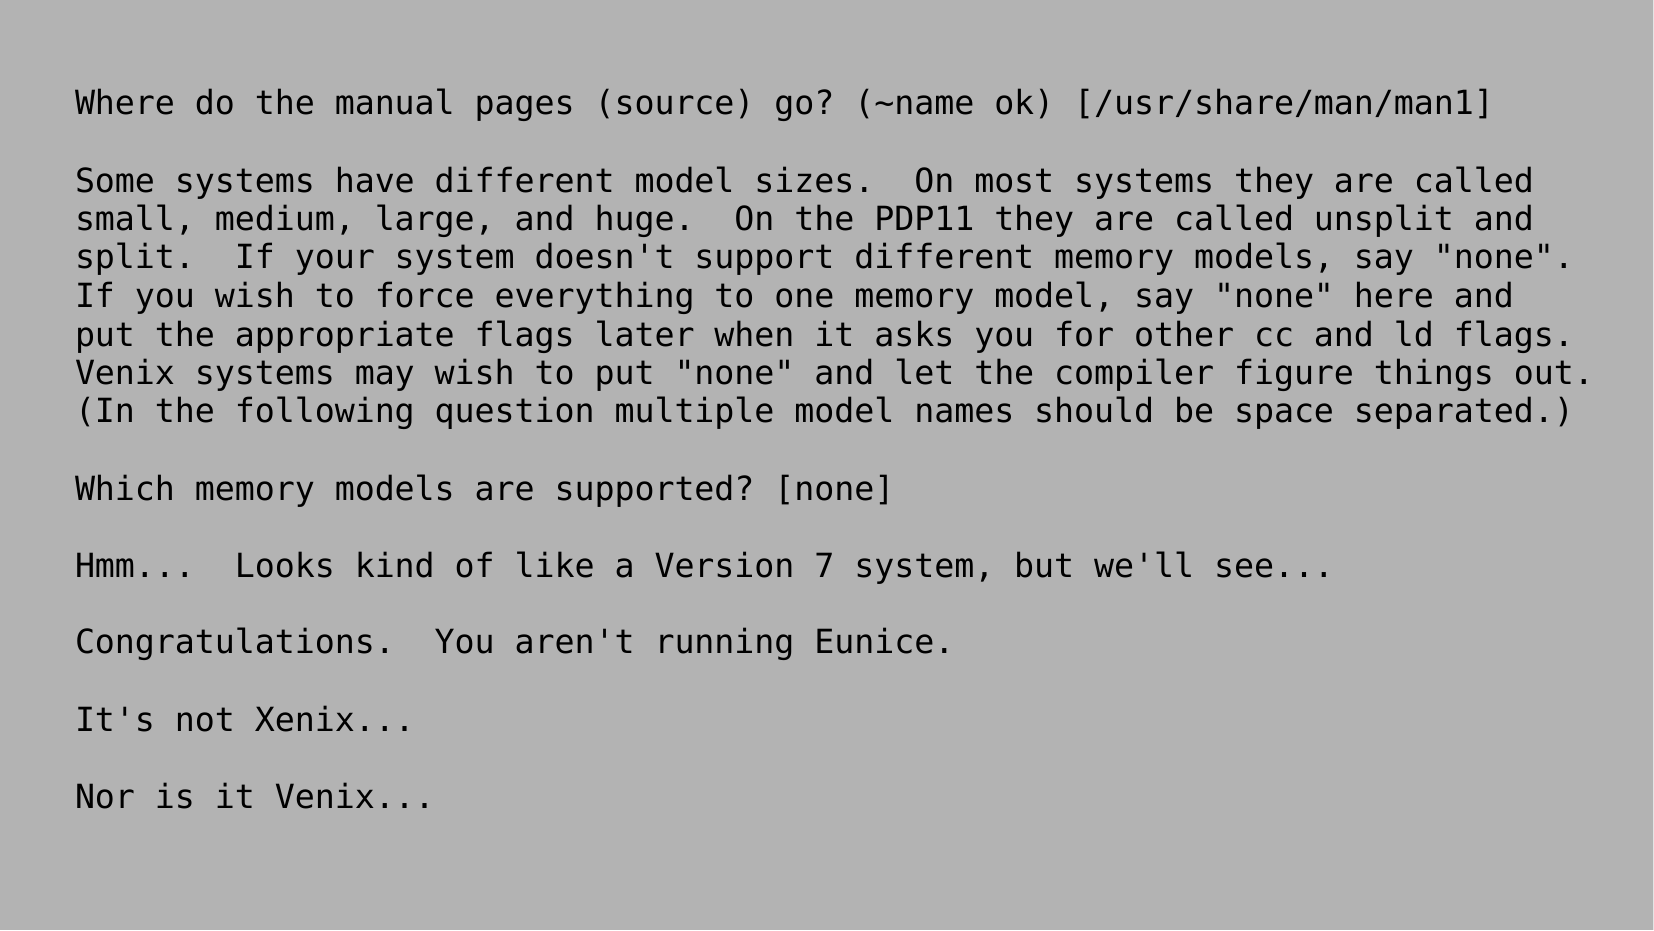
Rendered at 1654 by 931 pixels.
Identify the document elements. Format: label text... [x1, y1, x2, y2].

text_box Where do the manual pages (source) go? (~name ok) [/usr/share/man/man1] Some systems have different model sizes. On most systems they are called small, medium, large, and huge. On the PDP11 they are called unsplit and split. If your system doesn't support different memory models, say "none". If you wish to force everything to one memory model, say "none" here and put the appropriate flags later when it asks you for other cc and ld flags. Venix systems may wish to put "none" and let the compiler figure things out. (In the following question multiple model names should be space separated.) Which memory models are supported? [none] Hmm... Looks kind of like a Version 7 system, but we'll see... Congratulations. You aren't running Eunice. It's not Xenix... Nor is it Venix... [75, 0, 1613, 901]
